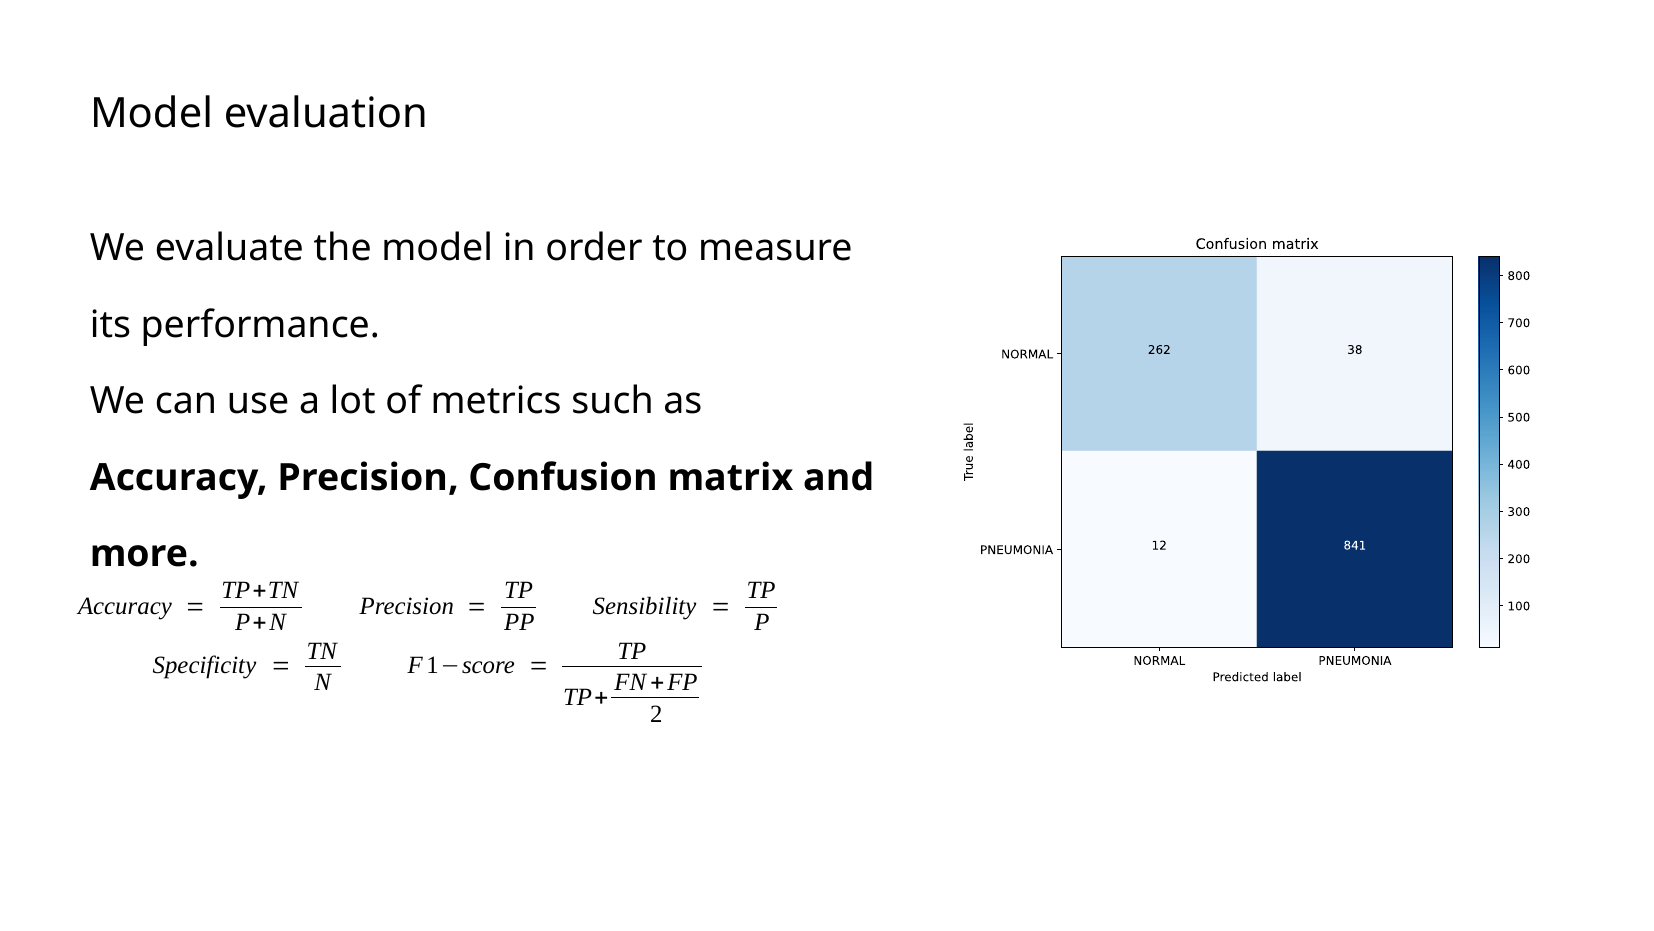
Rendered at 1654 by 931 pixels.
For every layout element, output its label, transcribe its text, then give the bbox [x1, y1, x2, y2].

chart [75, 577, 782, 728]
picture [937, 193, 1630, 713]
text_box Model evaluation [75, 75, 826, 153]
text_box We evaluate the model in order to measure its performance. We can use a lot of metrics such as Accuracy, Precision, Confusion matrix and more. [75, 187, 901, 536]
